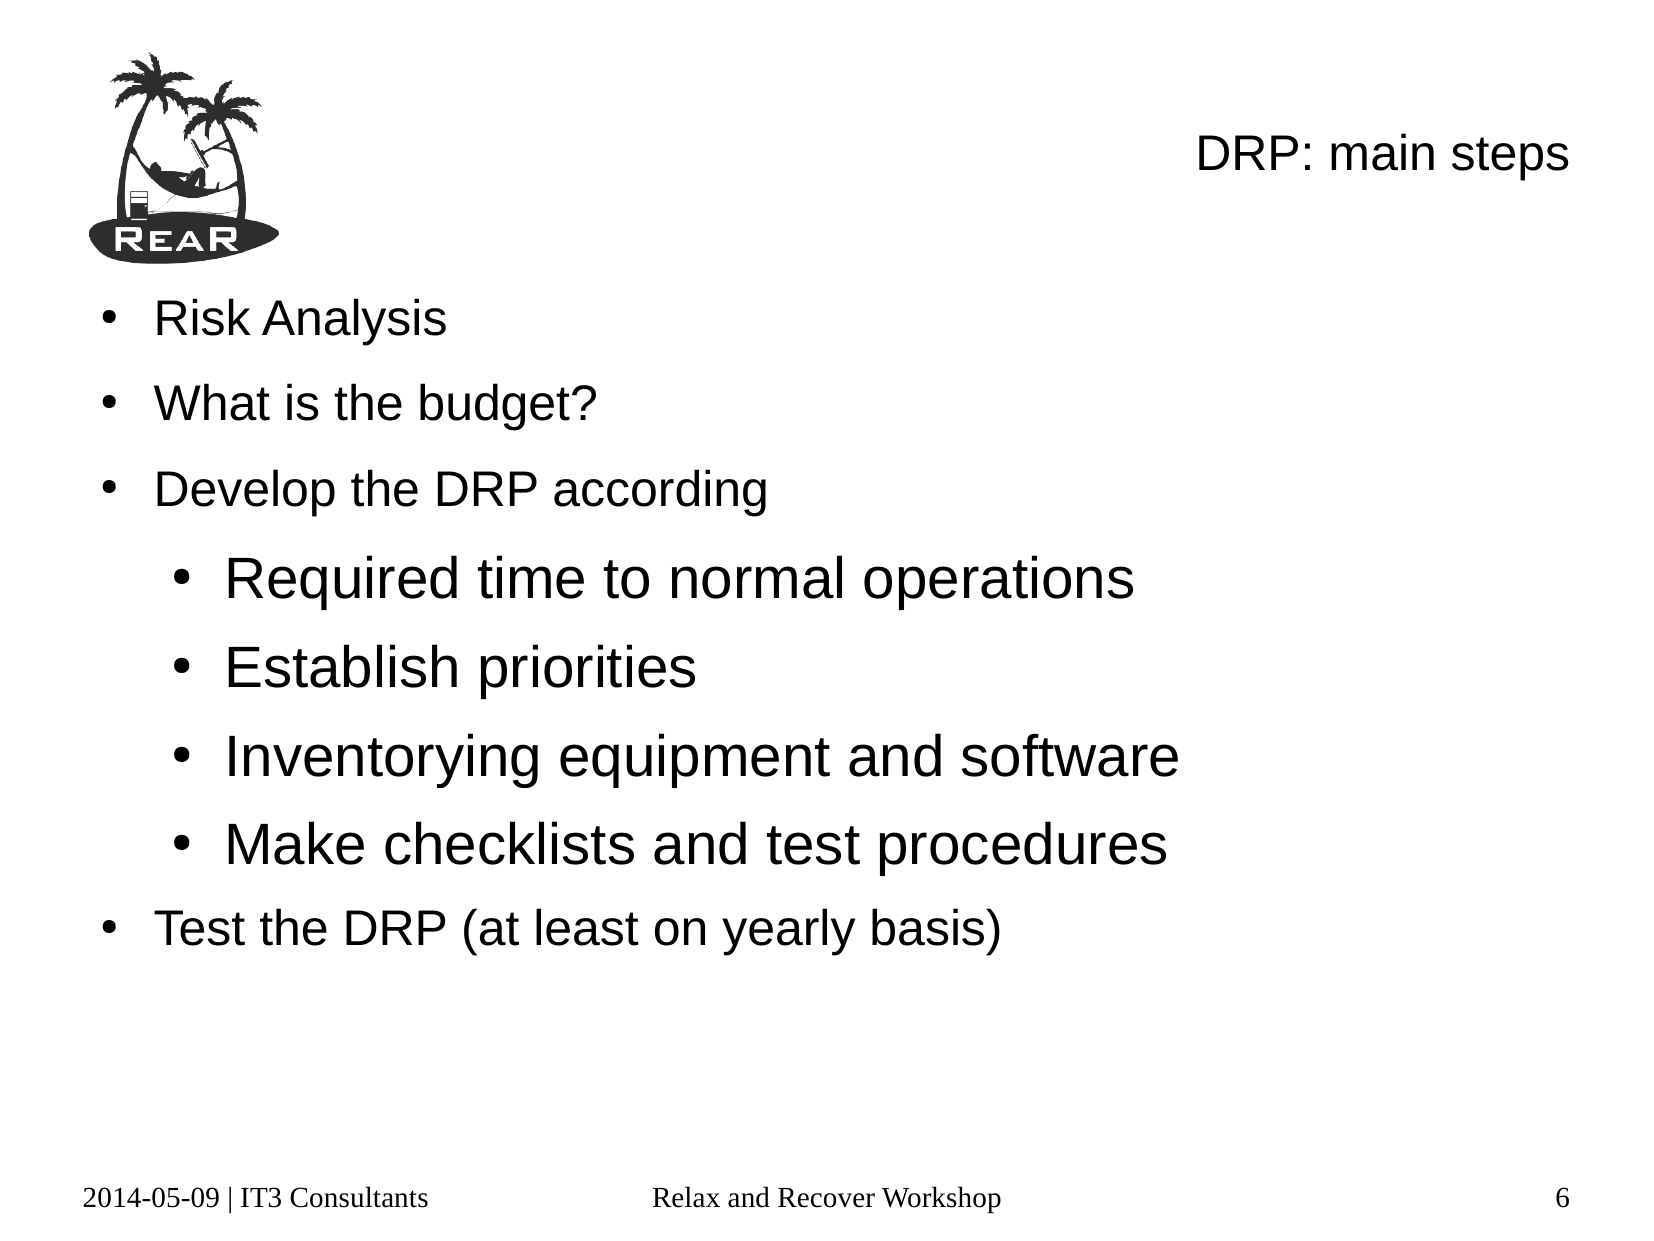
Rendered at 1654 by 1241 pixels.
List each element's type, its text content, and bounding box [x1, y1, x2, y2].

list Risk Analysis What is the budget? Develop the DRP according Required time to normal operations Establish priorities Inventorying equipment and software Make checklists and test procedures Test the DRP (at least on yearly basis) [82, 290, 1571, 1109]
title DRP: main steps [295, 49, 1571, 257]
picture [88, 52, 279, 266]
